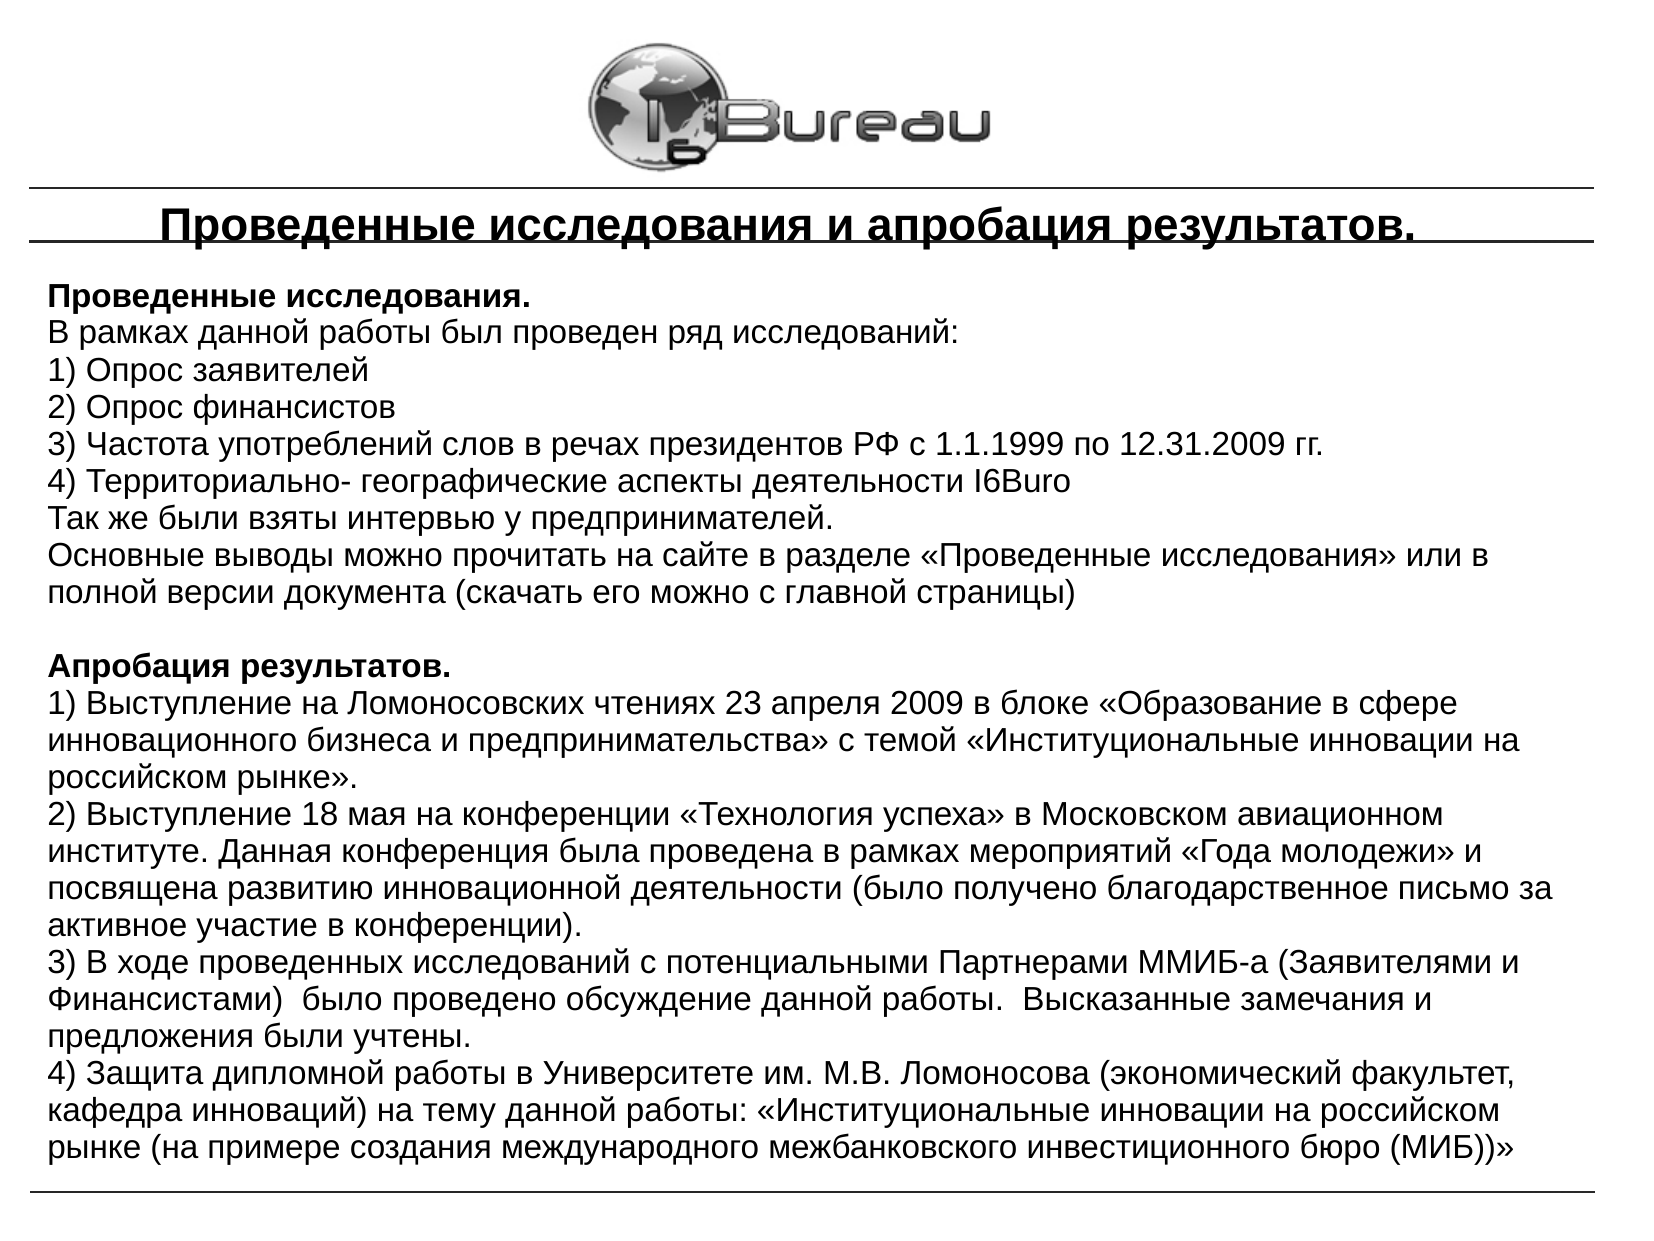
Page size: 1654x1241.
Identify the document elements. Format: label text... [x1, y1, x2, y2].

title Проведенные исследования и апробация результатов. [11, 193, 1565, 280]
picture [29, 5, 1594, 193]
title Проведенные исследования. В рамках данной работы был проведен ряд исследований: 1) Опрос заявителей 2) Опрос финансистов 3) Частота употреблений слов в речах президентов РФ с 1.1.1999 по 12.31.2009 гг. 4) Территориально- географические аспекты деятельности I6Buro Так же были взяты интервью у предпринимателей. Основные выводы можно прочитать на сайте в разделе «Проведенные исследования» или в полной версии документа (скачать его можно с главной страницы) Апробация результатов. 1) Выступление на Ломоносовских чтениях 23 апреля 2009 в блоке «Образование в сфере инновационного бизнеса и предпринимательства» с темой «Институциональные инновации на российском рынке». 2) Выступление 18 мая на конференции «Технология успеха» в Московском авиационном институте. Данная конференция была проведена в рамках мероприятий «Года молодежи» и посвящена развитию инновационной деятельности (было получено благодарственное письмо за активное участие в конференции). 3) В ходе проведенных исследований с потенциальными Партнерами ММИБ-а (Заявителями и Финансистами) было проведено обсуждение данной работы. Высказанные замечания и предложения были учтены. 4) Защита дипломной работы в Университете им. М.В. Ломоносова (экономический факультет, кафедра инноваций) на тему данной работы: «Институциональные инновации на российском рынке (на примере создания международного межбанковского инвестиционного бюро (МИБ))» [47, 272, 1565, 1241]
